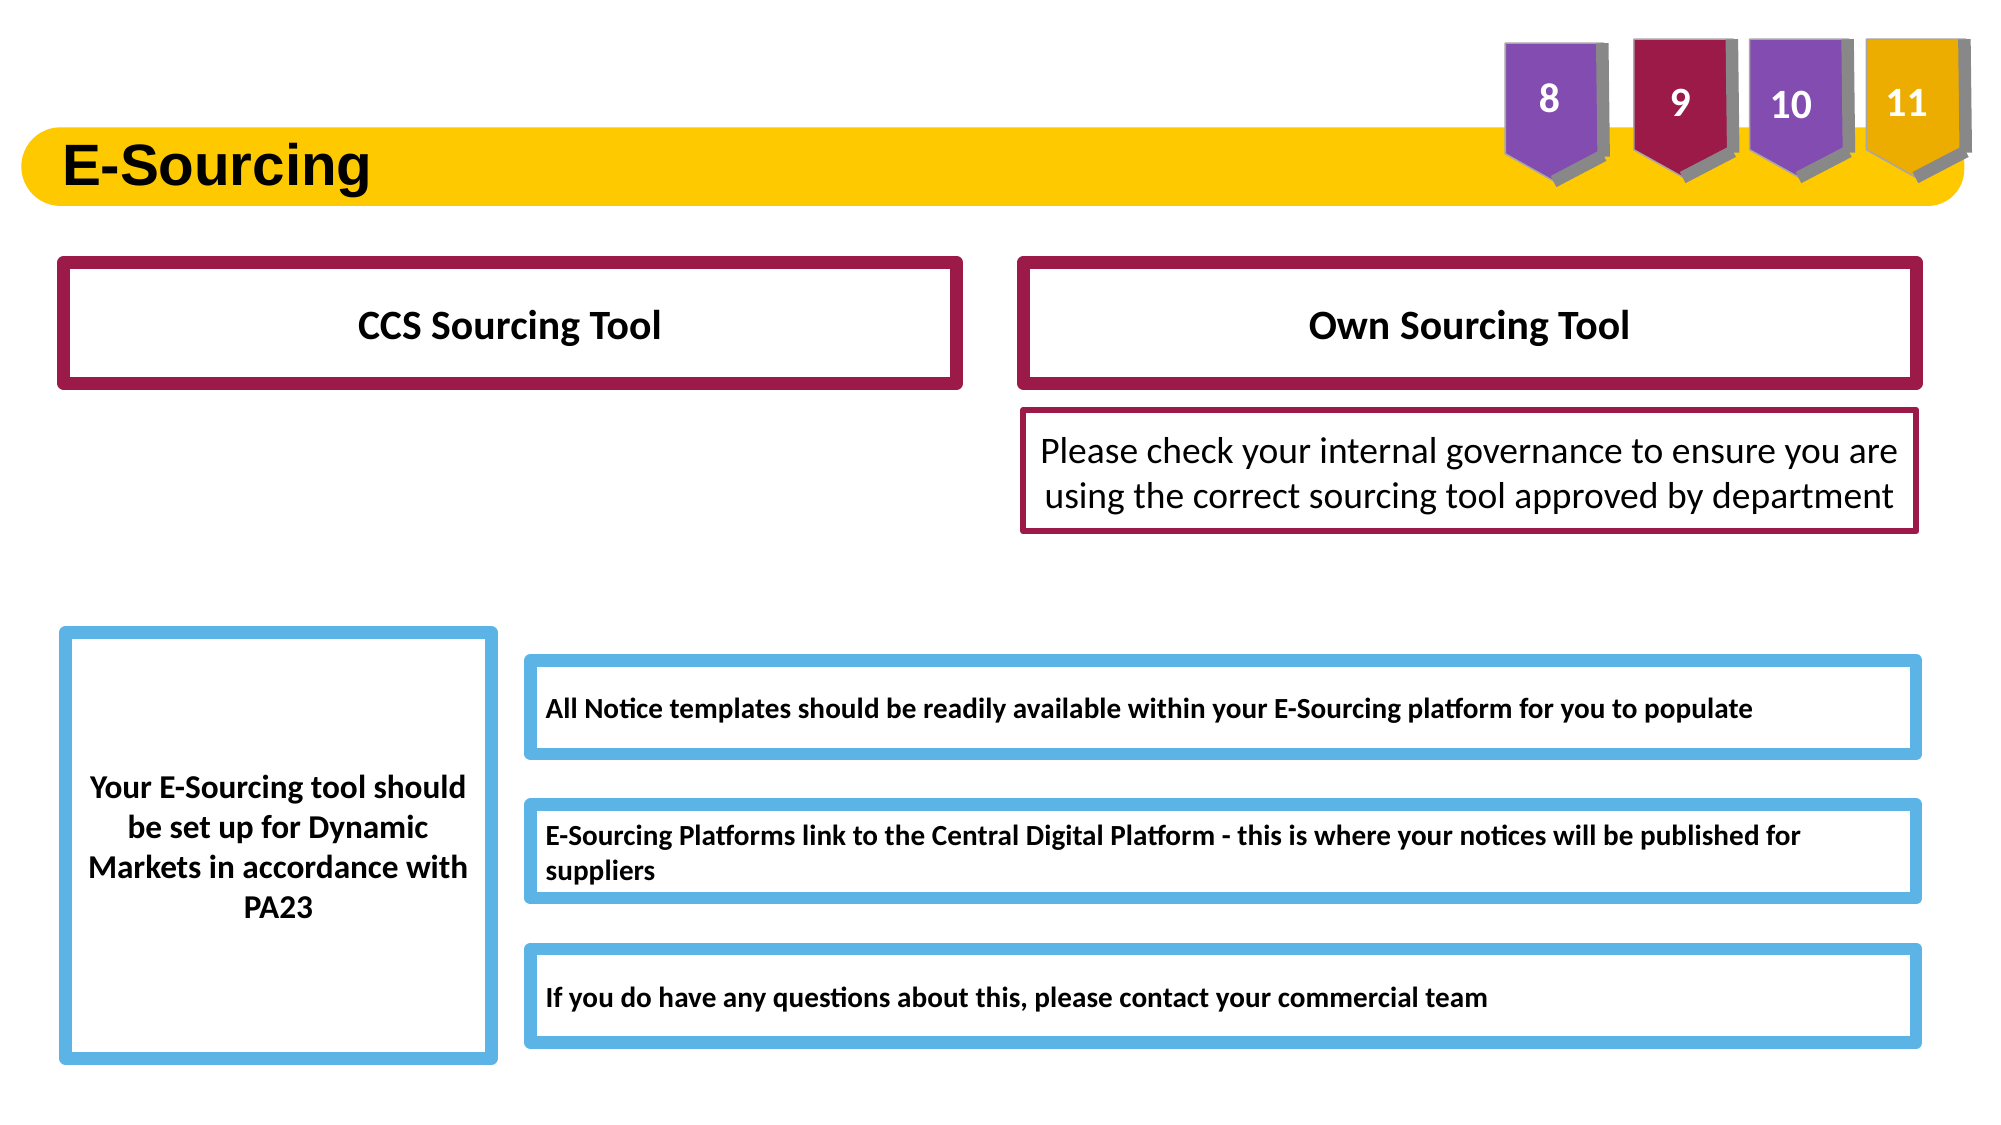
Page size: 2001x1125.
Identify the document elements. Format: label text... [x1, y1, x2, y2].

text_box 8 [1506, 56, 1593, 161]
text_box If you do have any questions about this, please contact your commercial team [530, 949, 1917, 1043]
text_box E-Sourcing Platforms link to the Central Digital Platform - this is where your notices will be published for suppliers [530, 804, 1917, 899]
text_box [1873, 154, 1945, 177]
text_box 11 [1863, 59, 1950, 154]
text_box [1518, 161, 1577, 181]
text_box [1633, 39, 1726, 177]
text_box CCS Sourcing Tool [63, 262, 957, 384]
text_box 10 [1747, 61, 1834, 156]
text_box [1760, 156, 1824, 177]
text_box 9 [1646, 59, 1715, 154]
text_box [1866, 39, 1959, 152]
text_box Please check your internal governance to ensure you are using the correct sourcing tool approved by department [1023, 410, 1917, 532]
text_box [1505, 43, 1597, 155]
text_box Your E-Sourcing tool should be set up for Dynamic Markets in accordance with PA23 [65, 632, 492, 1059]
text_box All Notice templates should be readily available within your E-Sourcing platform for you to populate [530, 660, 1917, 754]
text_box Own Sourcing Tool [1023, 262, 1917, 384]
title E-Sourcing [62, 127, 1634, 266]
text_box [1749, 39, 1842, 151]
